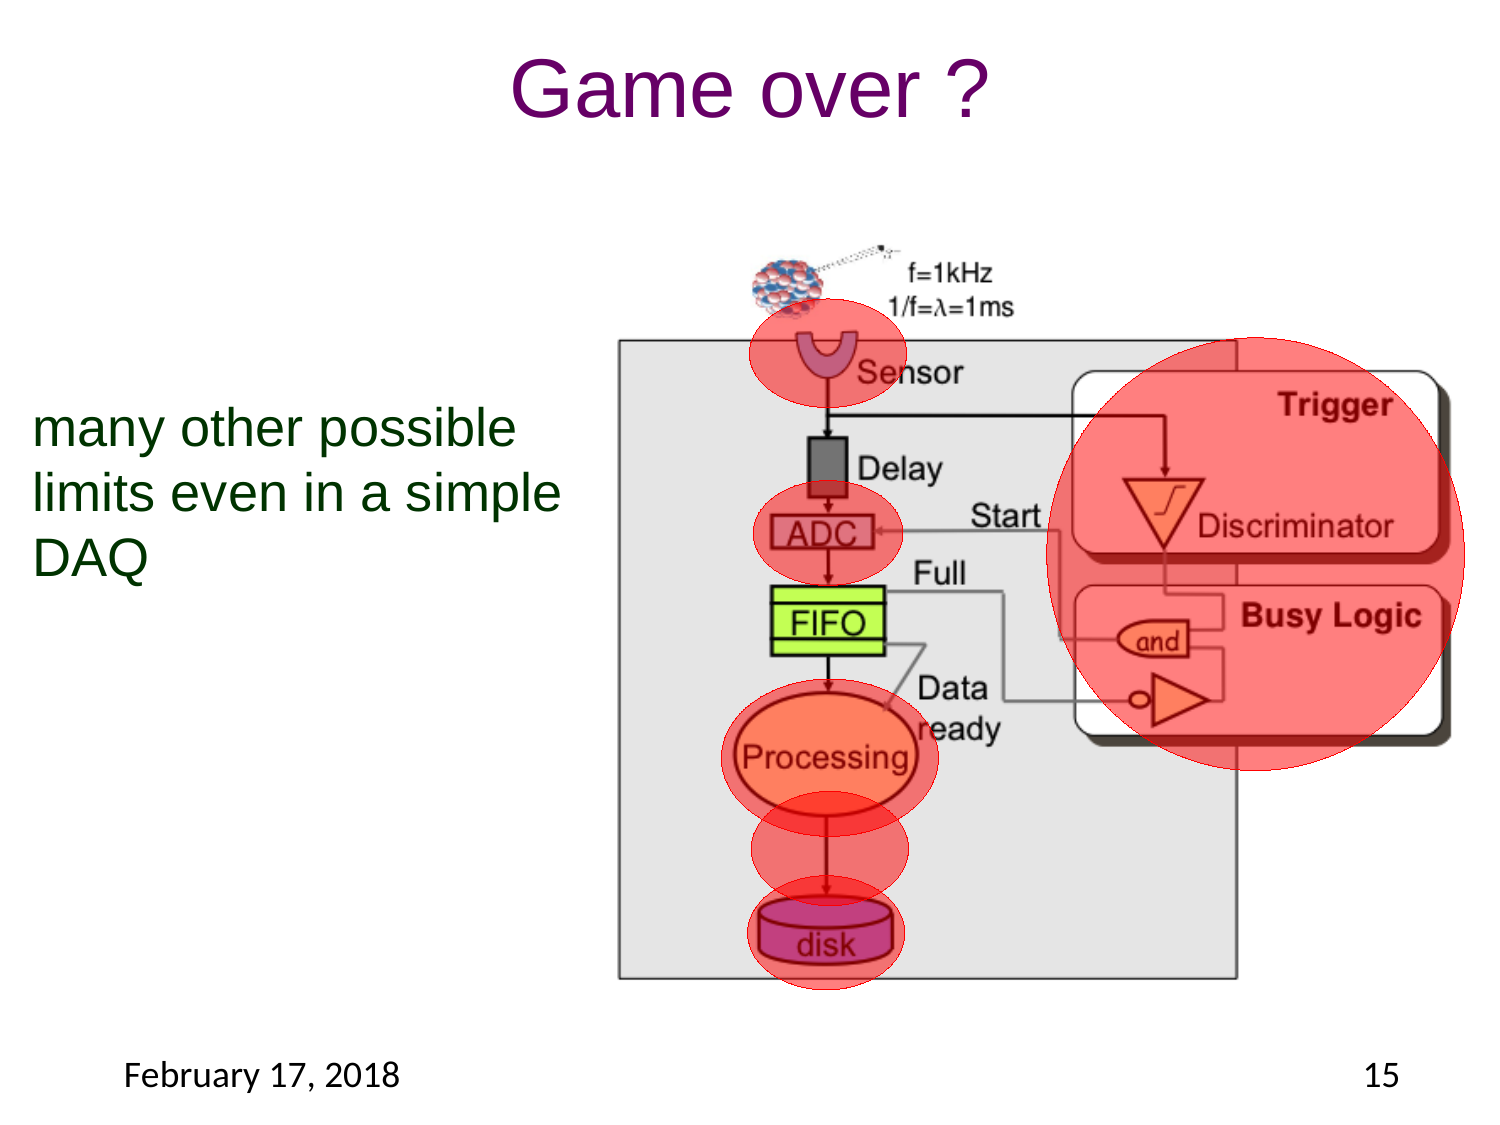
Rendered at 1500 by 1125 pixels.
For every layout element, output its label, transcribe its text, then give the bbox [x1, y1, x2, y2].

picture [611, 232, 1453, 1002]
title Game over ? [6, 0, 1495, 169]
list many other possible limits even in a simple DAQ [17, 384, 606, 645]
text_box [753, 480, 903, 586]
text_box [1046, 337, 1465, 771]
text_box [749, 298, 907, 408]
text_box [721, 679, 939, 990]
